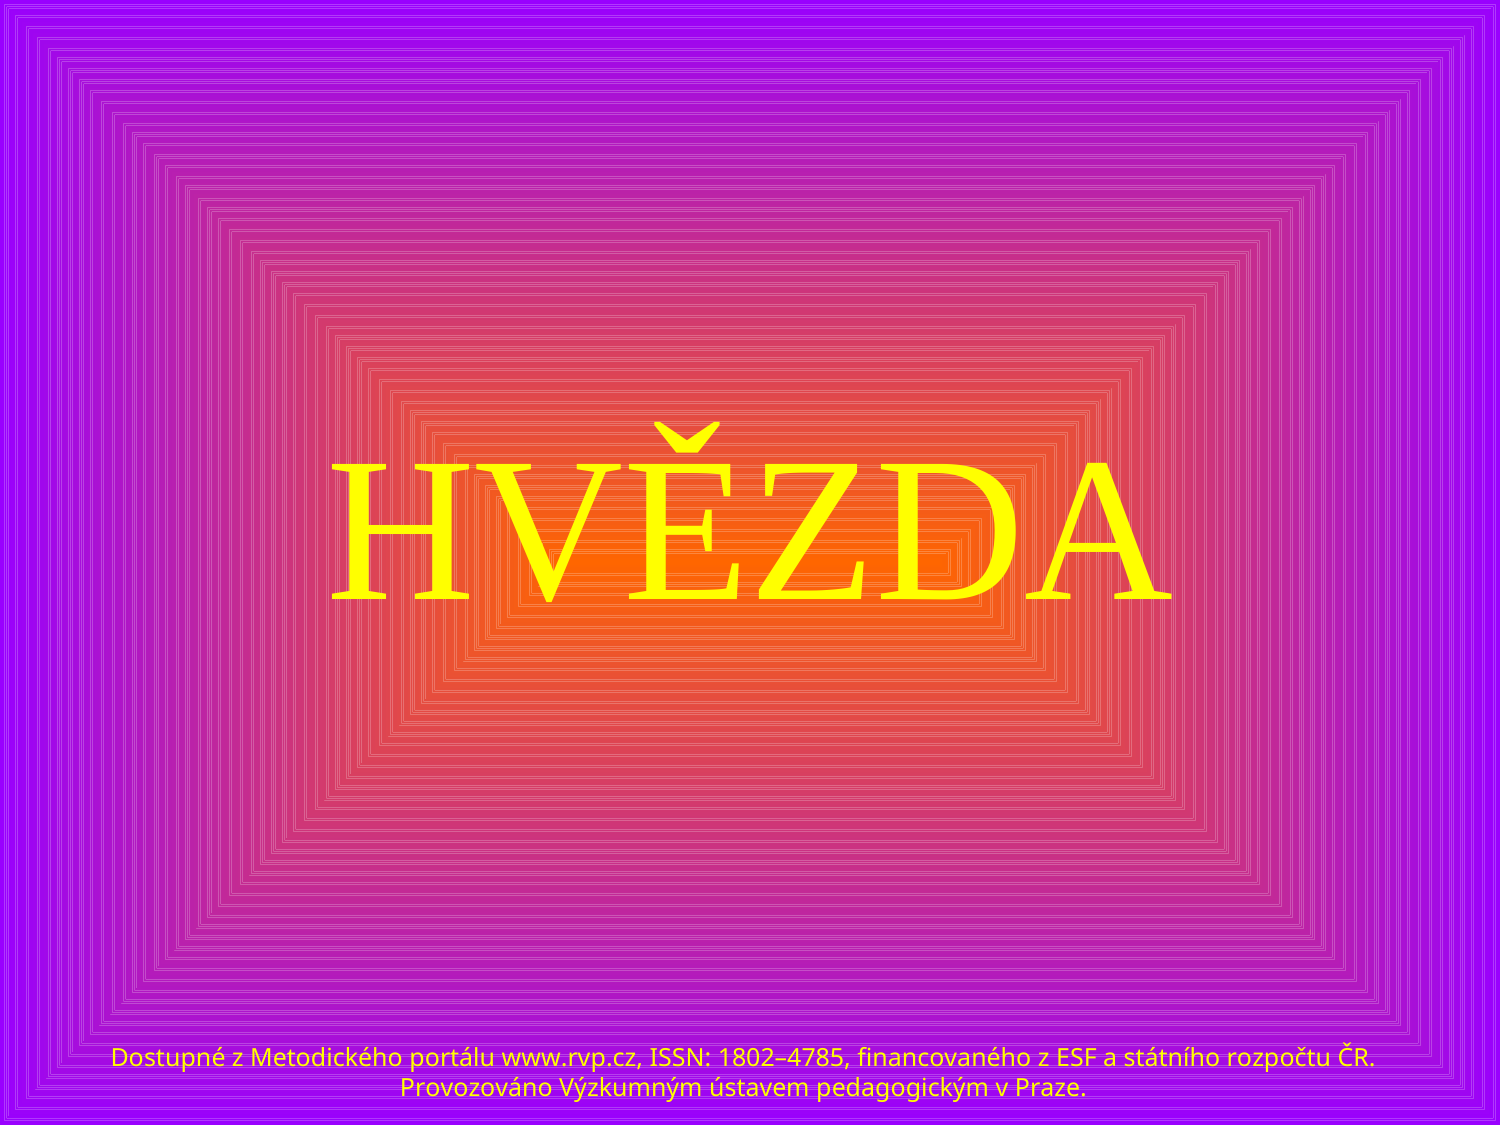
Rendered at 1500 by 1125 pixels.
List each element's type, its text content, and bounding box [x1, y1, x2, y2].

text_box HVĚZDA [0, 385, 1500, 649]
text_box Dostupné z Metodického portálu www.rvp.cz, ISSN: 1802–4785, financovaného z ESF a státního rozpočtu ČR. Provozováno Výzkumným ústavem pedagogickým v Praze. [35, 1041, 1454, 1102]
